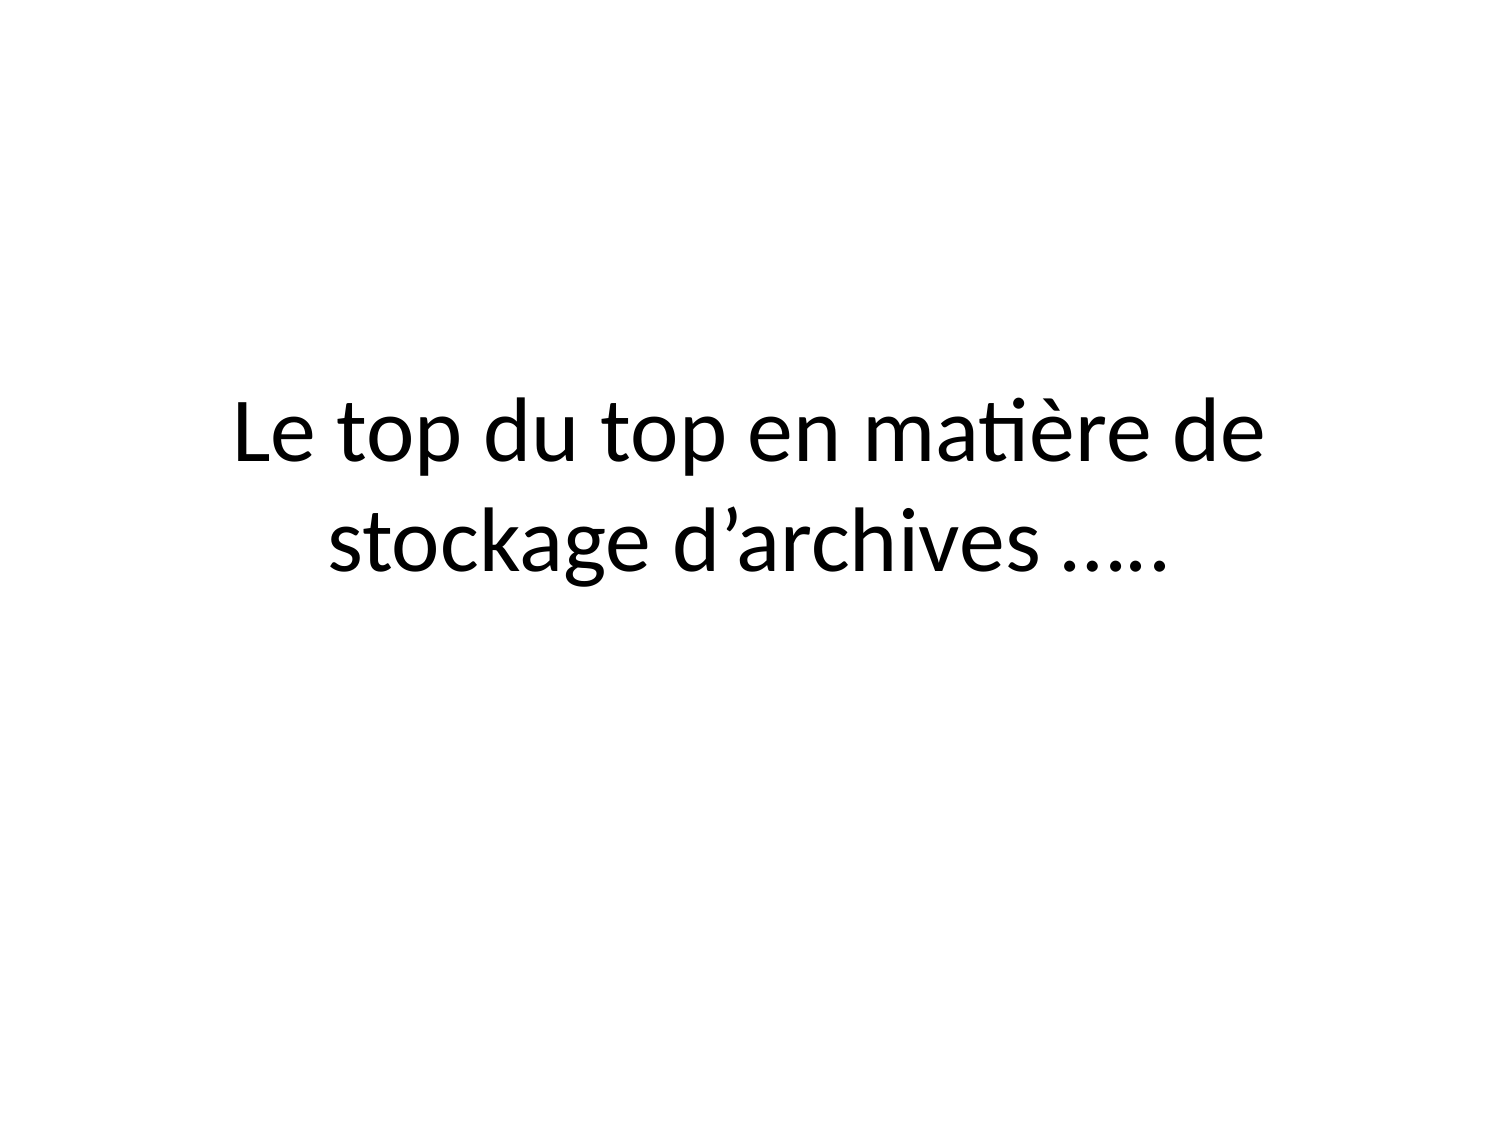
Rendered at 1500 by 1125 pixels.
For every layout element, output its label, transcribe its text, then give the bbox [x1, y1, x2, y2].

subtitle Le top du top en matière de stockage d’archives ….. [75, 44, 1425, 916]
